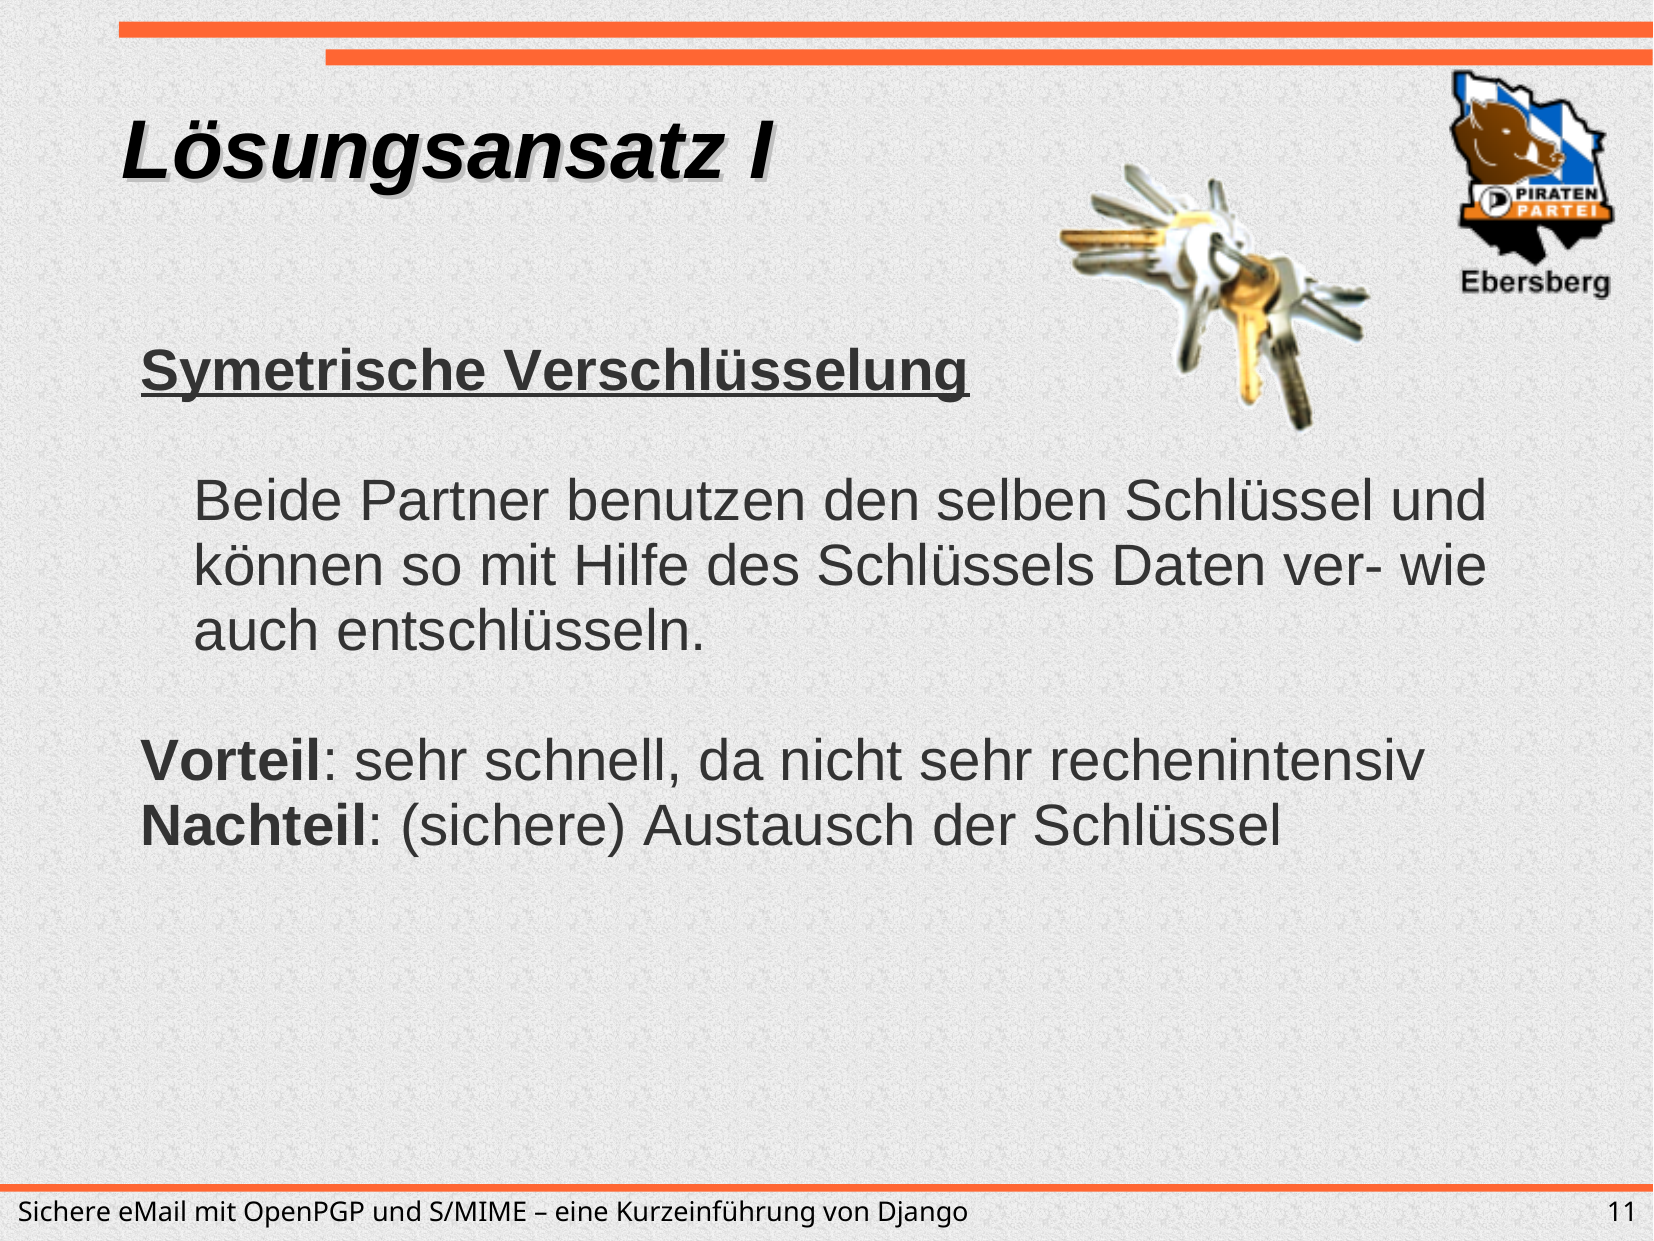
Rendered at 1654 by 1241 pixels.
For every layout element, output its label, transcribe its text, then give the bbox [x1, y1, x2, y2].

list Symetrische Verschlüsselung Beide Partner benutzen den selben Schlüssel und können so mit Hilfe des Schlüssels Daten ver- wie auch entschlüsseln. Vorteil: sehr schnell, da nicht sehr rechenintensiv Nachteil: (sichere) Austausch der Schlüssel [123, 337, 1538, 1121]
title Lösungsansatz I [121, 46, 1534, 254]
picture [0, 0, 1654, 1241]
